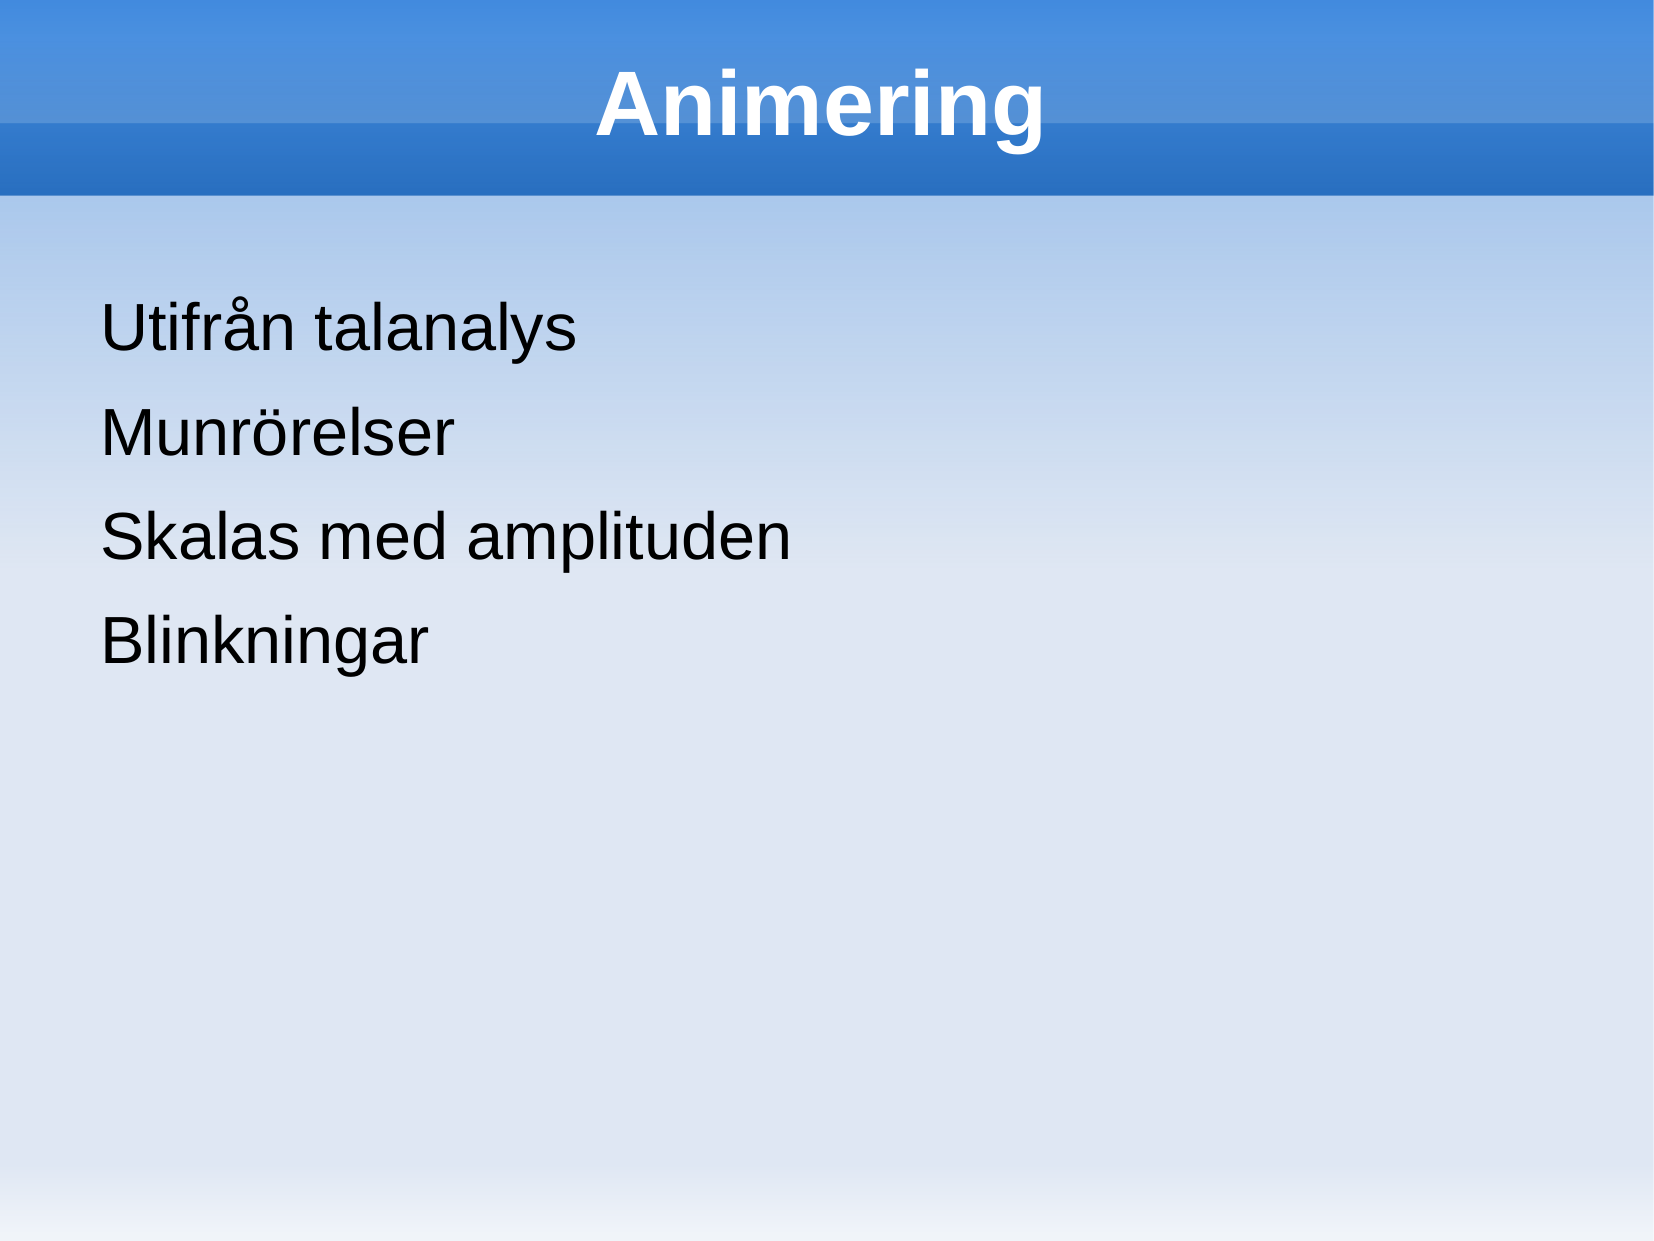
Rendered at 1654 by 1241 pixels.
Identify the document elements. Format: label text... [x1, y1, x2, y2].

title Animering [76, 7, 1565, 200]
list Utifrån talanalys Munrörelser Skalas med amplituden Blinkningar [82, 290, 1571, 1094]
picture [0, 0, 1654, 1241]
